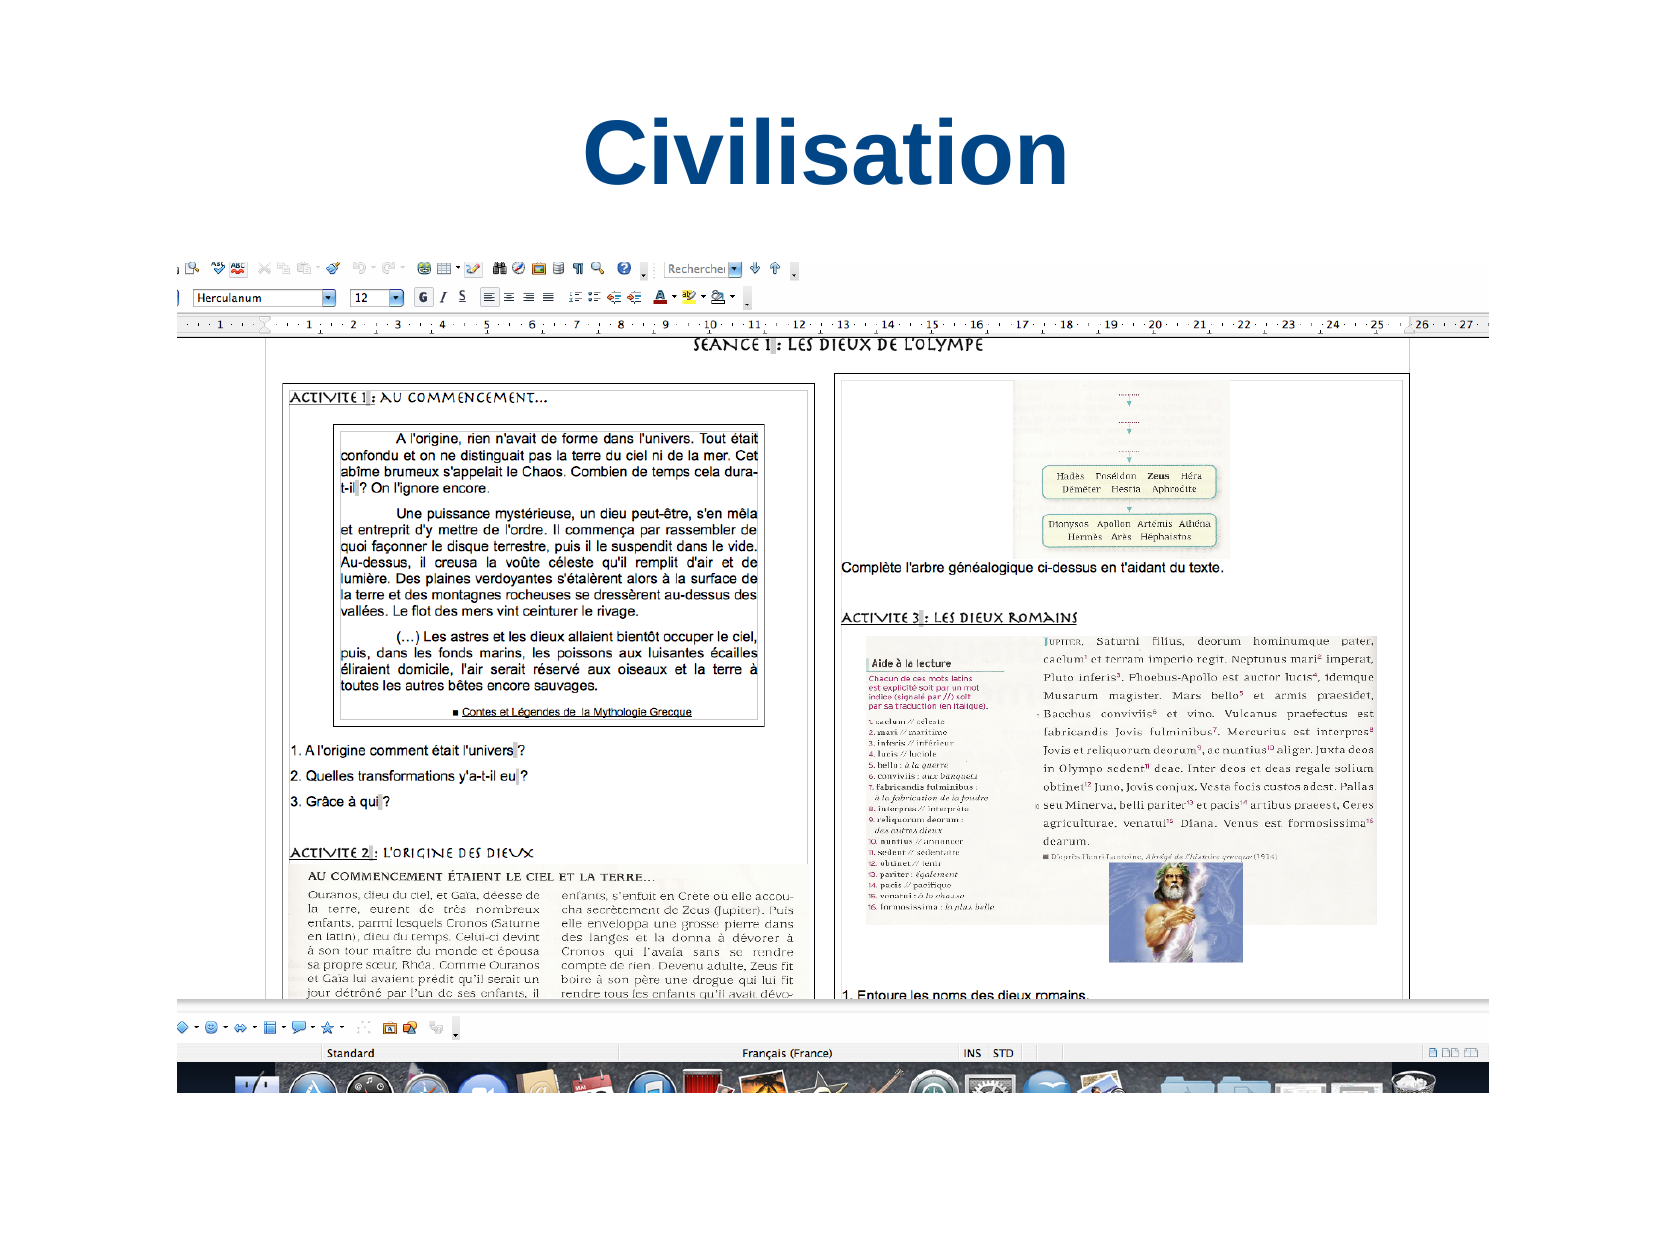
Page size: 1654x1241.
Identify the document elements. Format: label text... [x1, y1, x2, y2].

picture [177, 262, 1489, 1093]
title Civilisation [82, 49, 1571, 257]
